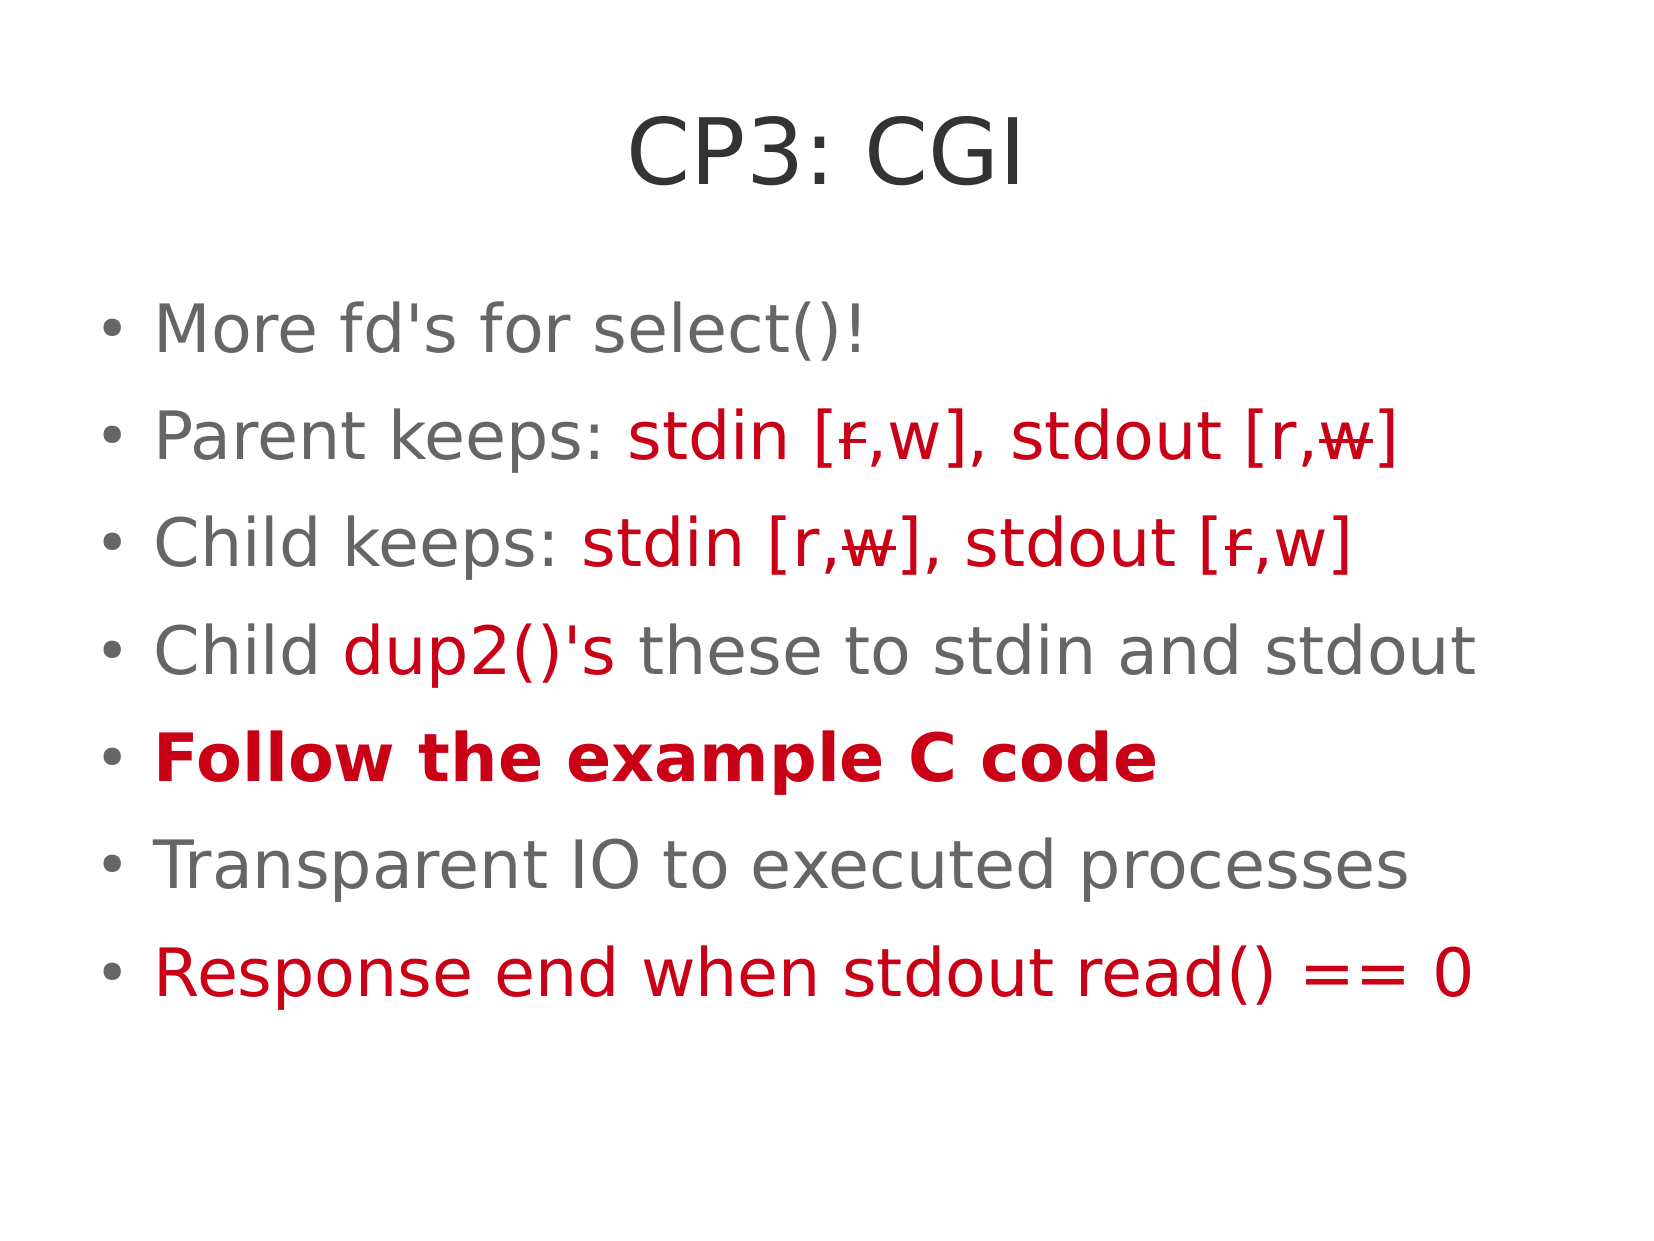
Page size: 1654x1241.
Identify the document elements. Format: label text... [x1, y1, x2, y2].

list More fd's for select()! Parent keeps: stdin [r,w], stdout [r,w] Child keeps: stdin [r,w], stdout [r,w] Child dup2()'s these to stdin and stdout Follow the example C code Transparent IO to executed processes Response end when stdout read() == 0 [82, 290, 1571, 1109]
title CP3: CGI [82, 49, 1571, 257]
